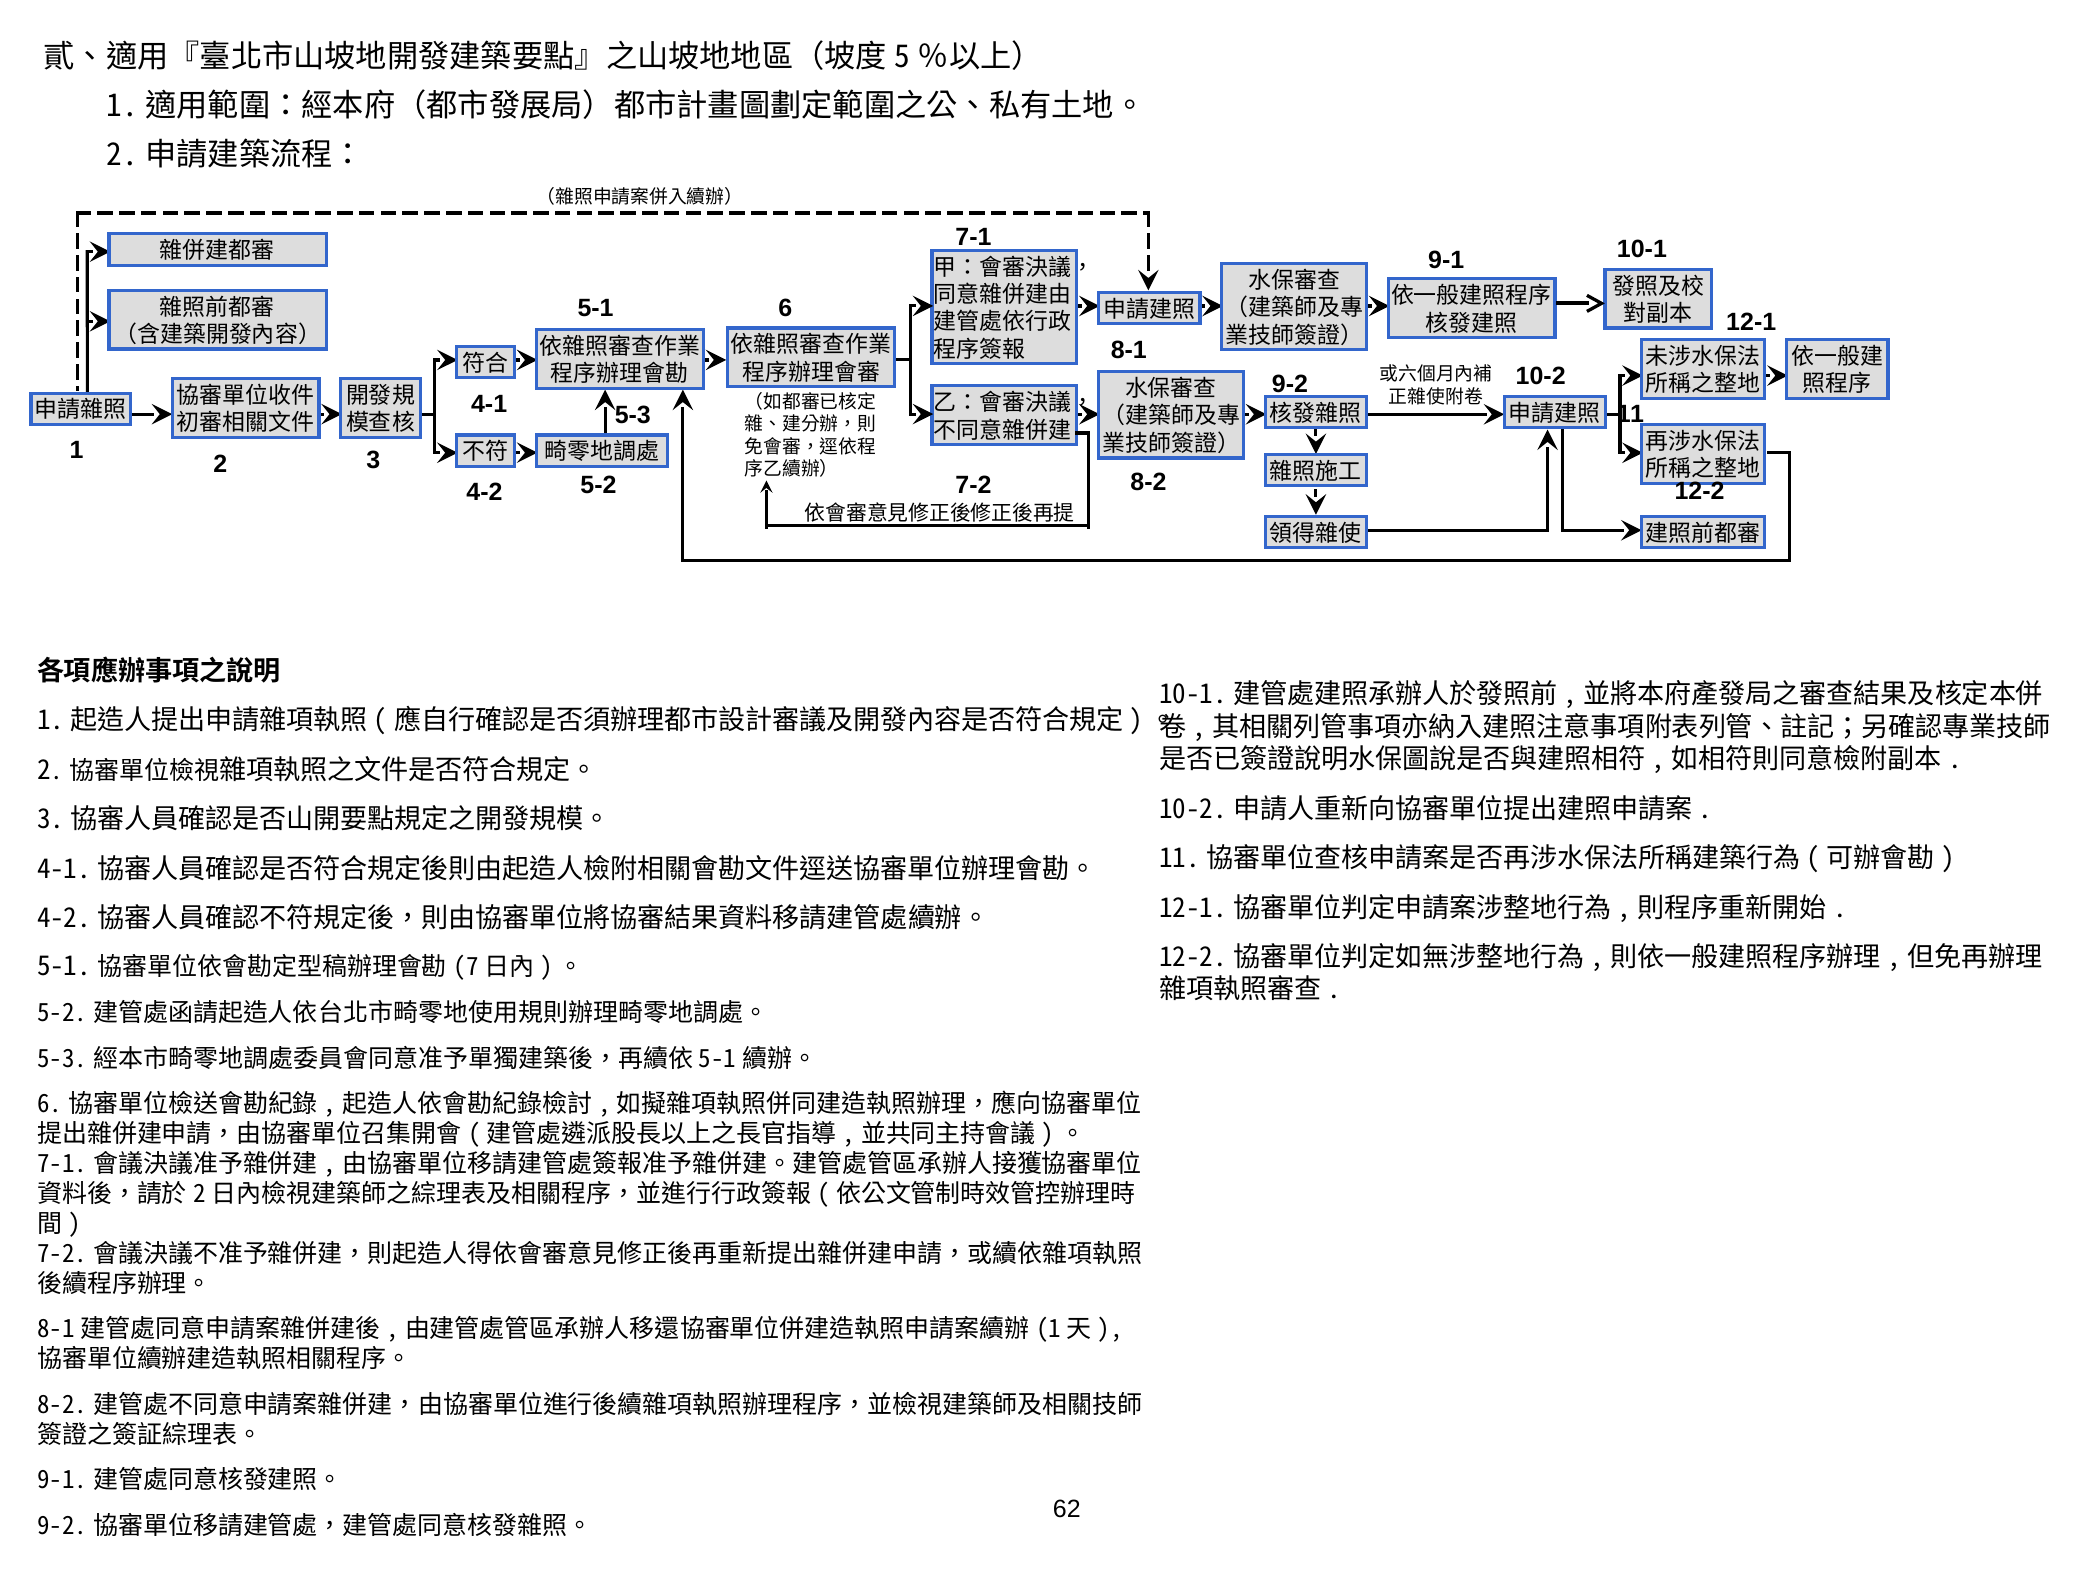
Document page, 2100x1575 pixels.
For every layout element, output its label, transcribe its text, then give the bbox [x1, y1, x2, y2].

text_box 依會審意見修正後修正後再提 [790, 492, 1098, 533]
text_box 乙：會審決議，不同意雜併建 [932, 385, 1077, 445]
text_box 水保審查 （建築師及專業技師簽證） [1221, 263, 1367, 350]
text_box 雜照前都審 （含建築開發內容） [109, 290, 327, 349]
text_box 協審單位收件初審相關文件 [172, 378, 320, 438]
text_box 12-2 [1674, 474, 1743, 505]
text_box 10-2 [1515, 359, 1601, 390]
text_box 發照及校對副本 [1604, 269, 1712, 329]
text_box 符合 [456, 346, 515, 378]
text_box 申請雜照 [30, 393, 131, 425]
text_box 雜併建都審 [109, 233, 327, 266]
text_box 雜照施工 [1265, 454, 1367, 486]
text_box 未涉水保法所稱之整地 [1641, 339, 1765, 399]
text_box 8-2 [1130, 465, 1216, 496]
text_box 建照前都審 [1641, 516, 1765, 548]
text_box 領得雜使 [1265, 516, 1367, 548]
text_box 4-1 [471, 387, 531, 418]
text_box 各項應辦事項之說明 1.起造人提出申請雜項執照(應自行確認是否須辦理都市設計審議及開發內容是否符合規定)。 2.協審單位檢視雜項執照之文件是否符合規定。 3.協審人員確認是否山開要點規定之開發規模。 4-1.協審人員確認是否符合規定後則由起造人檢附相關會勘文件逕送協審單位辦理會勘。 4-2.協審人員確認不符規定後，則由協審單位將協審結果資料移請建管處續辦。 5-1.協審單位依會勘定型稿辦理會勘(7日內)。 5-2.建管處函請起造人依台北市畸零地使用規則辦理畸零地調處。 5-3.經本市畸零地調處委員會同意准予單獨建築後，再續依5-1續辦。 6.協審單位檢送會勘紀錄,起造人依會勘紀錄檢討,如擬雜項執照併同建造執照辦理，應向協審單位提出雜併建申請，由協審單位召集開會(建管處遴派股長以上之長官指導,並共同主持會議)。 7-1.會議決議准予雜併建,由協審單位移請建管處簽報准予雜併建。建管處管區承辦人接獲協審單位資料後，請於2日內檢視建築師之綜理表及相關程序，並進行行政簽報(依公文管制時效管控辦理時間) 7-2.會議決議不准予雜併建，則起造人得依會審意見修正後再重新提出雜併建申請，或續依雜項執照後續程序辦理。 8-1建管處同意申請案雜併建後,由建管處管區承辦人移還協審單位併建造執照申請案續辦(1天),協審單位續辦建造執照相關程序。 8-2.建管處不同意申請案雜併建，由協審單位進行後續雜項執照辦理程序，並檢視建築師及相關技師簽證之簽証綜理表。 9-1.建管處同意核發建照。 9-2.協審單位移請建管處，建管處同意核發雜照。 [22, 645, 1169, 1547]
text_box 7-2 [955, 468, 1041, 492]
text_box 1 [69, 433, 106, 464]
text_box （如都審已核定雜、建分辦，則免會審，逕依程序乙續辦） [744, 389, 880, 480]
text_box 9-2 [1271, 367, 1357, 398]
text_box 依一般建照程序核發建照 [1388, 278, 1555, 338]
text_box 依一般建照程序 [1786, 339, 1888, 399]
text_box 10-1 [1616, 232, 1702, 263]
text_box 5-1 [577, 291, 663, 322]
text_box 不符 [456, 434, 515, 467]
text_box 9-1 [1428, 244, 1513, 275]
text_box 11 [1616, 397, 1653, 428]
text_box 貳、適用『臺北市山坡地開發建築要點』之山坡地地區（坡度5％以上） 1.適用範圍：經本府（都市發展局）都市計畫圖劃定範圍之公、私有土地。 2.申請建築流程： [34, 31, 1867, 177]
text_box 3 [366, 444, 402, 475]
text_box 7-1 [955, 220, 1041, 251]
text_box 核發雜照 [1265, 396, 1367, 428]
text_box 依雜照審查作業程序辦理會勘 [536, 329, 704, 389]
text_box 62 [1038, 1484, 1121, 1530]
text_box 12-1 [1726, 305, 1795, 336]
text_box 依雜照審查作業程序辦理會審 [727, 327, 895, 387]
text_box 再涉水保法所稱之整地 [1641, 424, 1765, 484]
text_box 畸零地調處 [536, 434, 668, 467]
text_box 甲：會審決議，同意雜併建由建管處依行政程序簽報 [932, 250, 1077, 364]
text_box 水保審查 （建築師及專業技師簽證） [1098, 371, 1244, 458]
text_box 2 [213, 447, 249, 478]
text_box 10-1.建管處建照承辦人於發照前,並將本府產發局之審查結果及核定本併卷,其相關列管事項亦納入建照注意事項附表列管、註記；另確認專業技師是否已簽證說明水保圖說是否與建照相符,如相符則同意檢附副本. 10-2.申請人重新向協審單位提出建照申請案. 11.協審單位查核申請案是否再涉水保法所稱建築行為(可辦會勘) 12-1.協審單位判定申請案涉整地行為,則程序重新開始. 12-2.協審單位判定如無涉整地行為,則依一般建照程序辦理,但免再辦理雜項執照審查. [1144, 669, 2066, 1013]
text_box 8-1 [1110, 333, 1196, 364]
text_box 6 [778, 291, 814, 322]
text_box 5-3 [614, 398, 673, 429]
text_box 或六個月內補正雜使附卷 [1378, 361, 1494, 408]
text_box 申請建照 [1504, 396, 1606, 428]
text_box 開發規模查核 [340, 378, 421, 438]
text_box 5-2 [580, 469, 637, 500]
text_box 4-2 [466, 475, 543, 506]
text_box （雜照申請案併入續辦） [536, 185, 782, 208]
text_box 申請建照 [1098, 292, 1201, 324]
